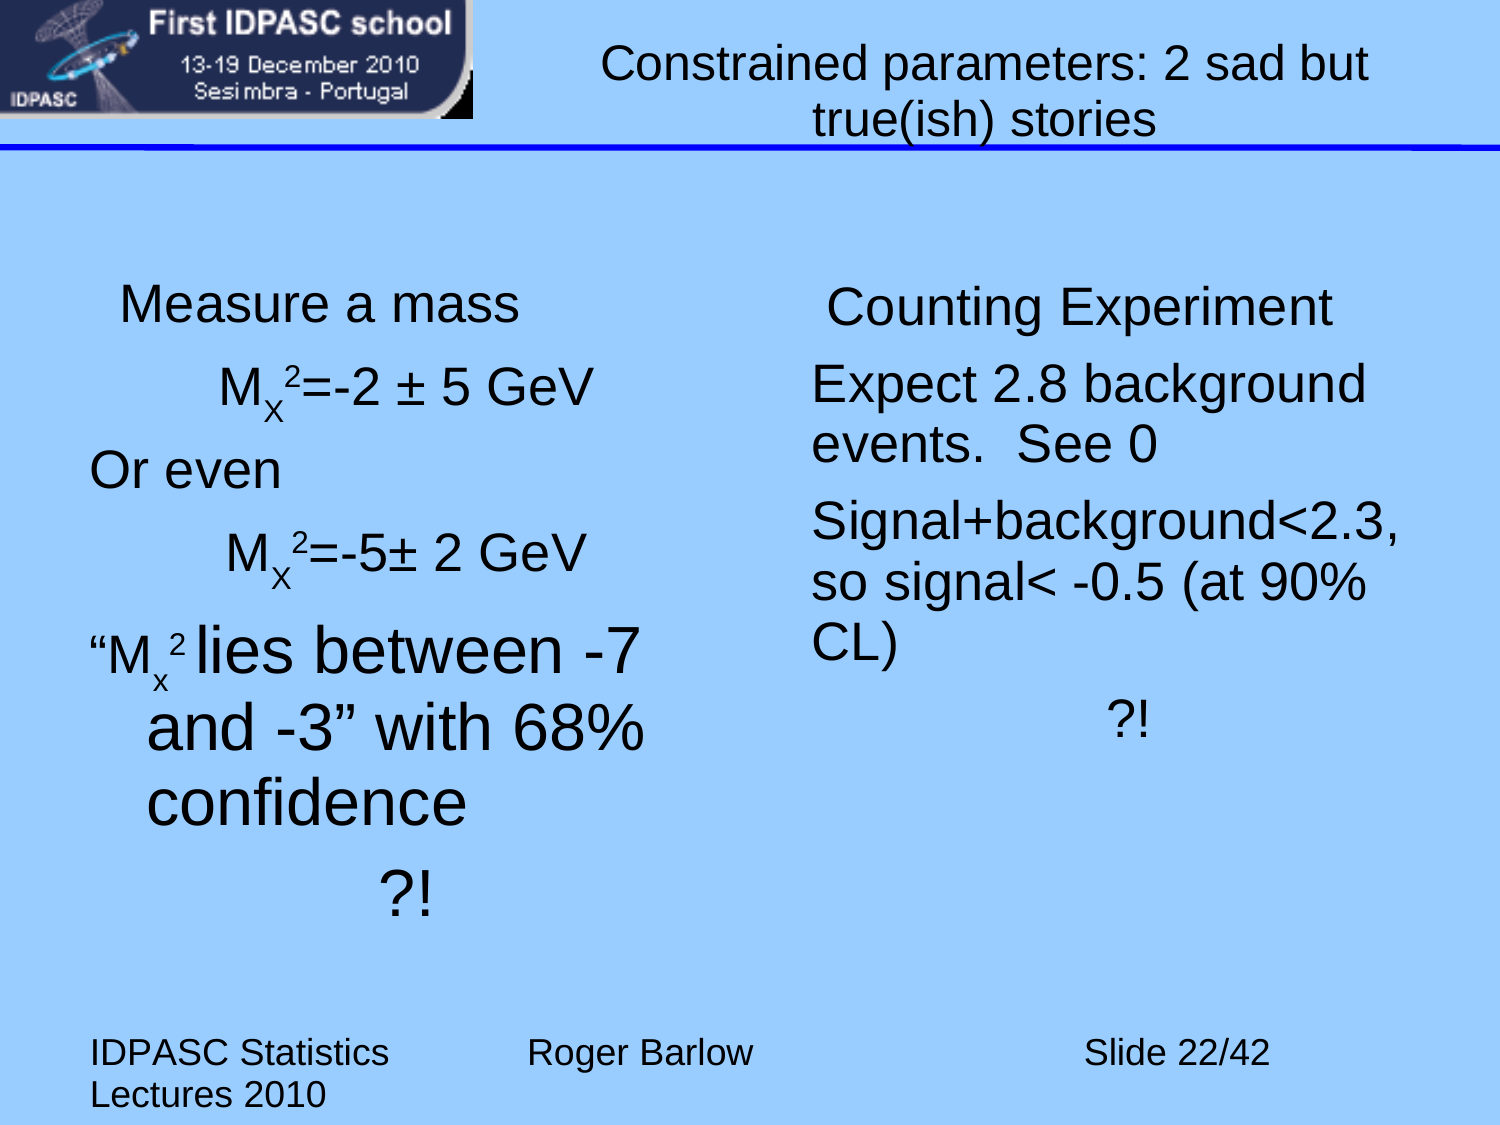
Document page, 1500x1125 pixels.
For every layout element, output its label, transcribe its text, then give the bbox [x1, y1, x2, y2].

text_box Counting Experiment Expect 2.8 background events. See 0 Signal+background<2.3, so signal< -0.5 (at 90% CL) ?! [797, 265, 1461, 1009]
title Constrained parameters: 2 sad but true(ish) stories [561, 0, 1410, 178]
list Measure a mass MX2=-2 ± 5 GeV Or even MX2=-5± 2 GeV “Mx2 lies between -7 and -3” with 68% confidence ?! [75, 262, 739, 1035]
picture [0, 0, 473, 119]
